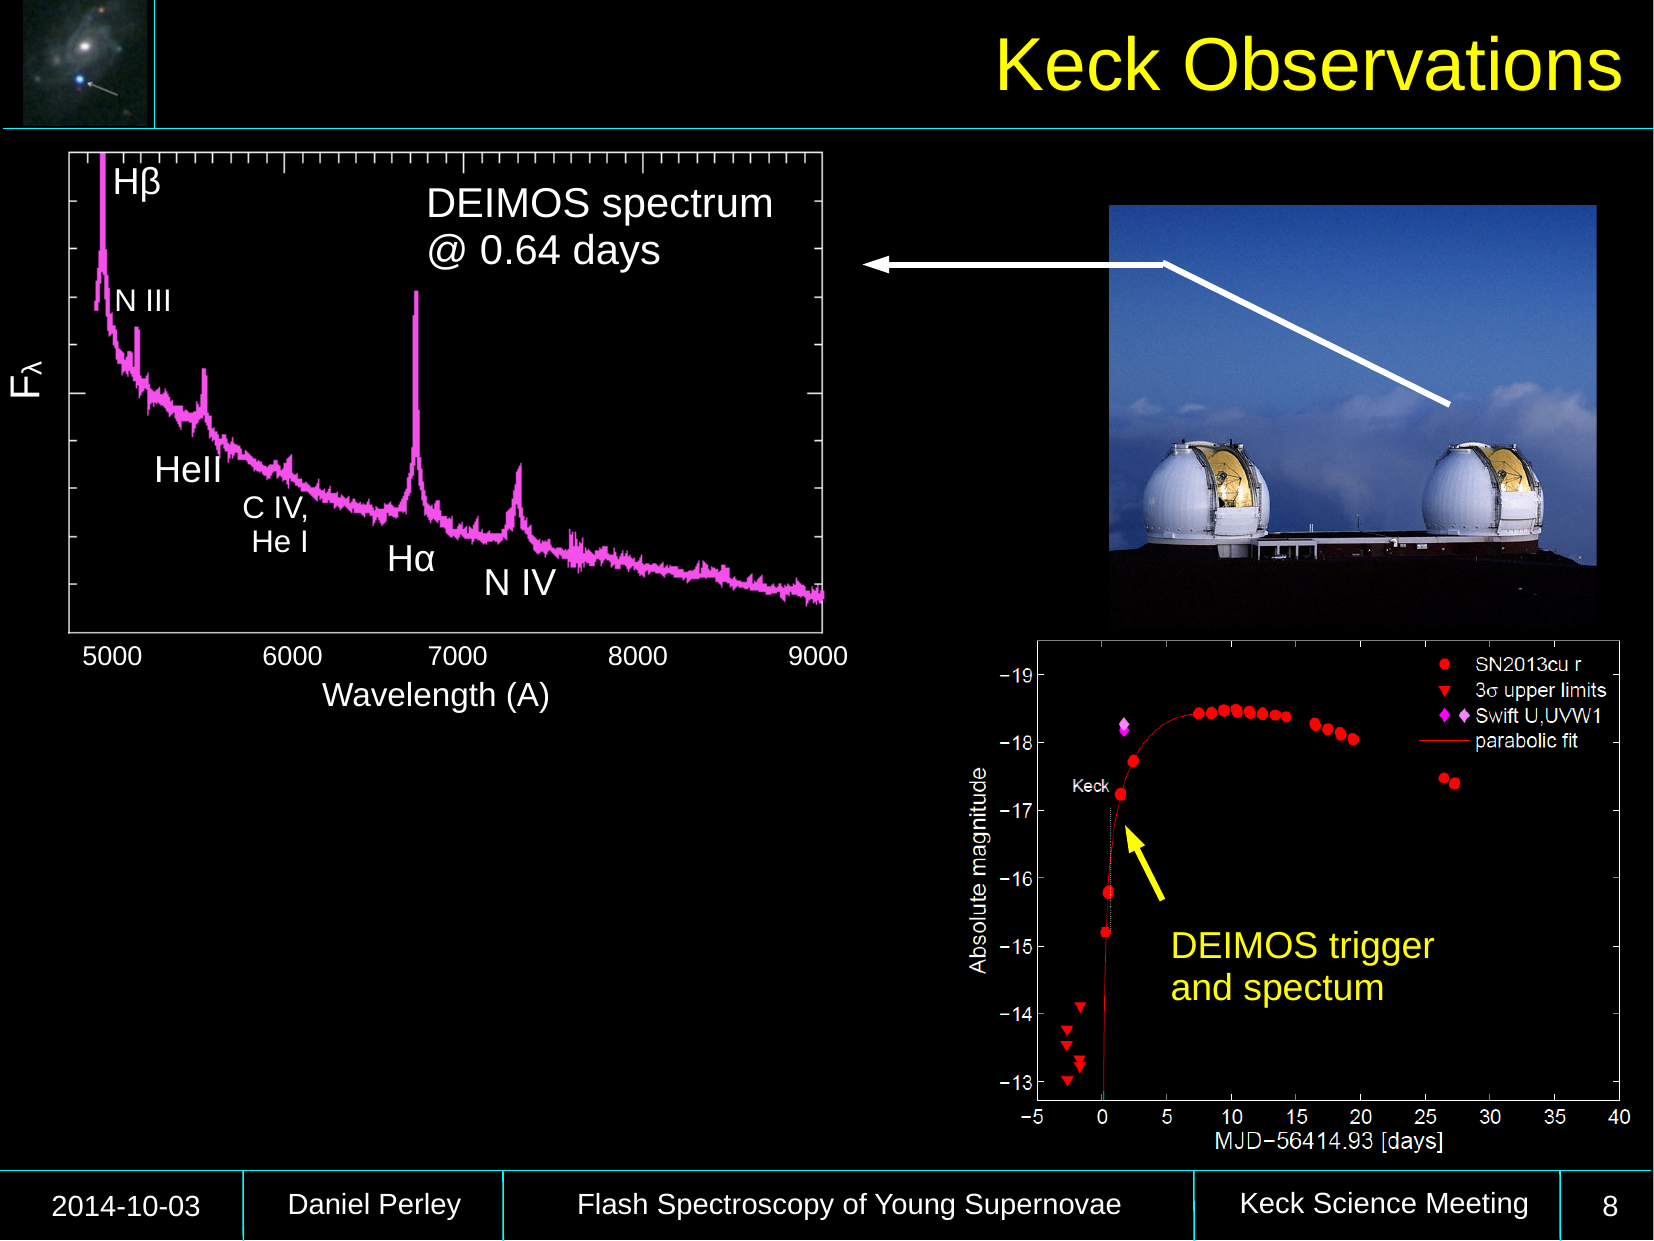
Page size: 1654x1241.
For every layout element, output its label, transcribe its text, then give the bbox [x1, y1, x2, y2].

text_box HeII [132, 438, 245, 502]
picture [37, 149, 826, 633]
text_box 5000 6000 7000 8000 9000 [37, 633, 869, 679]
text_box DEIMOS trigger and spectum [1152, 913, 1501, 1019]
text_box Hα [369, 527, 456, 590]
text_box [1275, 825, 1576, 1088]
text_box DEIMOS spectrum @ 0.64 days [408, 169, 821, 284]
text_box Fλ [0, 302, 67, 416]
text_box C IV, He I [203, 479, 358, 570]
text_box N IV [451, 550, 589, 614]
text_box [29, 150, 863, 1157]
text_box N III [84, 272, 202, 329]
text_box Hβ [94, 150, 182, 214]
picture [23, 0, 147, 126]
title Keck Observations [187, 21, 1624, 108]
picture [937, 205, 1642, 1156]
text_box Wavelength (A) [248, 669, 624, 722]
